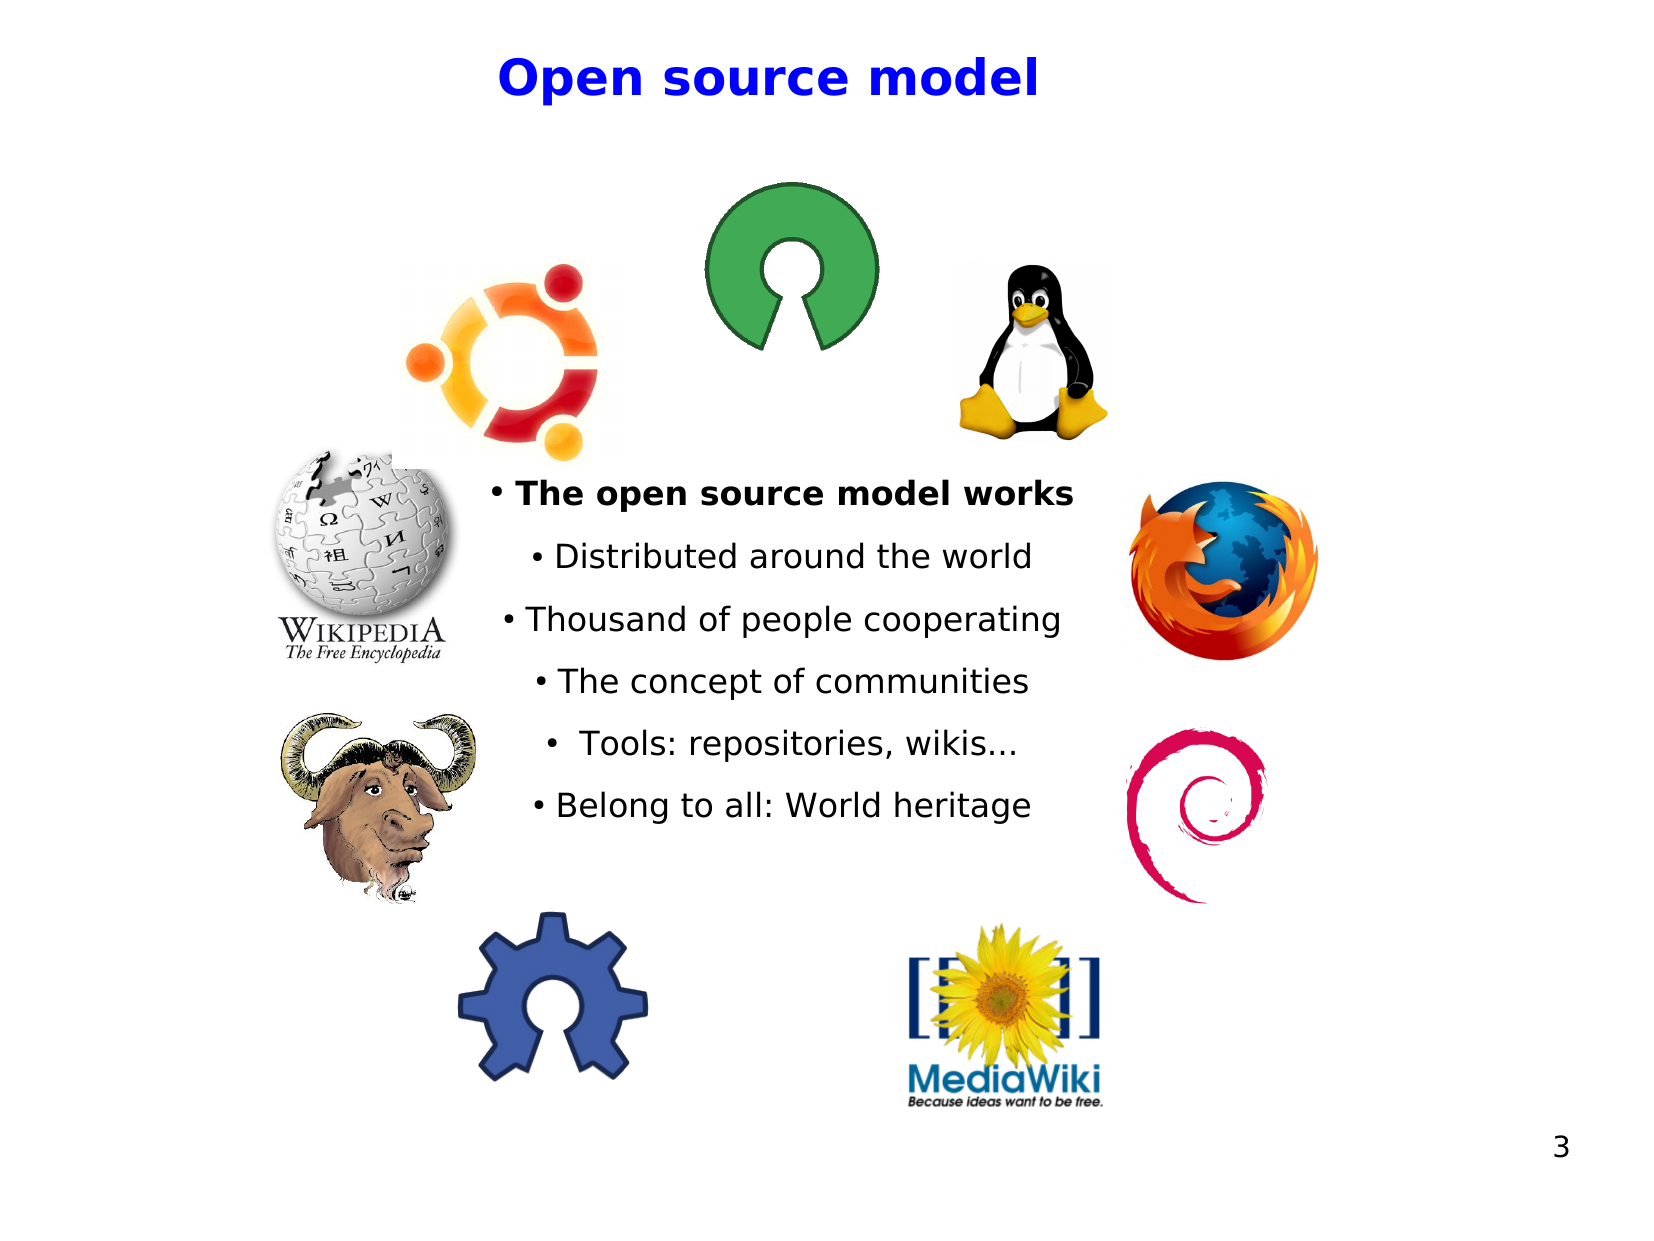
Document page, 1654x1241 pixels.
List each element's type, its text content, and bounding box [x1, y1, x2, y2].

picture [1134, 473, 1324, 667]
picture [1122, 723, 1271, 907]
picture [905, 921, 1105, 1110]
picture [956, 263, 1110, 442]
picture [268, 257, 624, 678]
text_box The open source model works Distributed around the world Thousand of people cooperating The concept of communities Tools: repositories, wikis... Belong to all: World heritage [475, 463, 1134, 833]
picture [690, 164, 893, 367]
text_box Open source model [482, 41, 1085, 115]
picture [280, 713, 476, 904]
picture [457, 911, 649, 1083]
